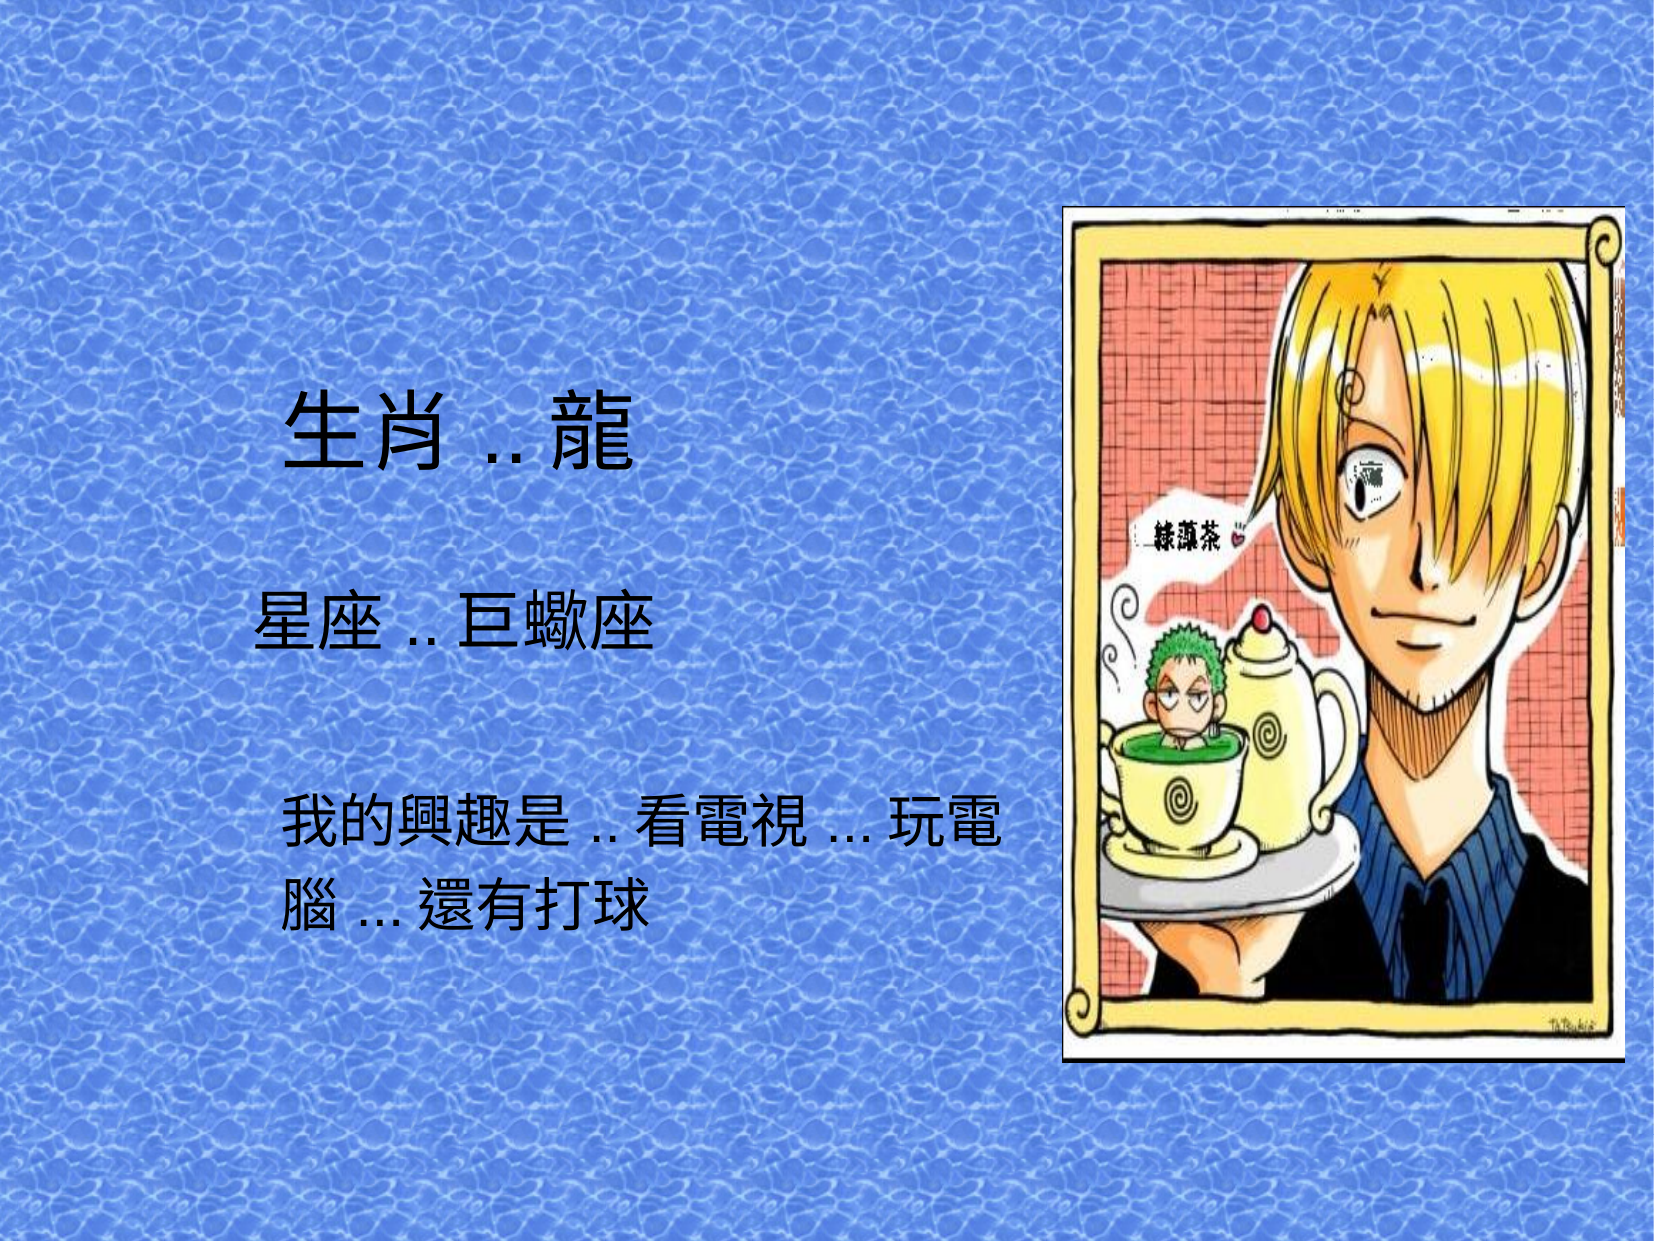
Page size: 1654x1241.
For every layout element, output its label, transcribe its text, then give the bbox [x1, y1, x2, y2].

text_box 生肖..龍 [265, 354, 1034, 475]
picture [0, 0, 1654, 1241]
text_box 星座..巨蠍座 [236, 561, 709, 657]
text_box 我的興趣是..看電視...玩電腦...還有打球 [265, 767, 1062, 923]
